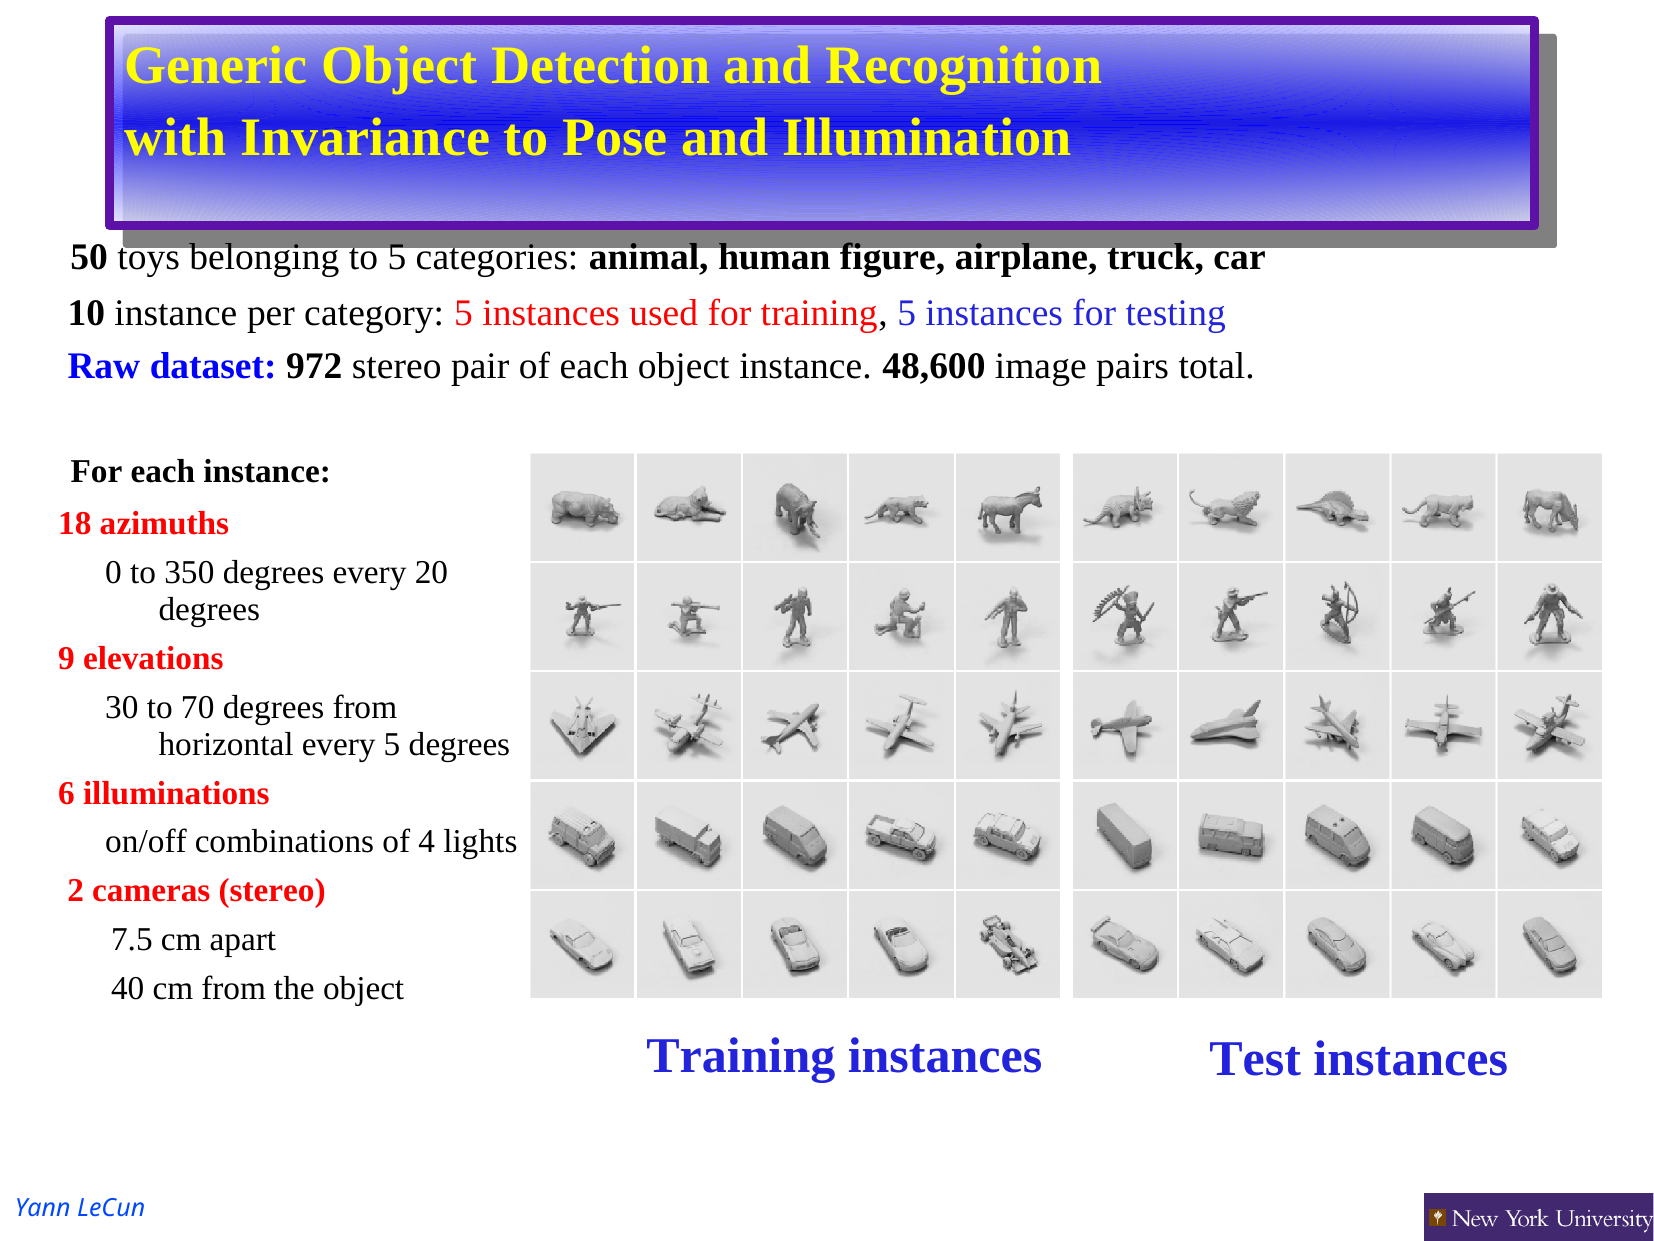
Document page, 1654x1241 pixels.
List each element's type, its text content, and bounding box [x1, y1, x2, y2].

text_box Test instances [1179, 1001, 1538, 1137]
text_box 50 toys belonging to 5 categories: animal, human figure, airplane, truck, car 10 instance per category: 5 instances used for training, 5 instances for testing Raw dataset: 972 stereo pair of each object instance. 48,600 image pairs total. [57, 224, 1576, 444]
picture [1424, 1193, 1654, 1241]
text_box For each instance: 18 azimuths 0 to 350 degrees every 20 degrees 9 elevations 30 to 70 degrees from horizontal every 5 degrees 6 illuminations on/off combinations of 4 lights 2 cameras (stereo) 7.5 cm apart 40 cm from the object [58, 437, 530, 1185]
text_box Training instances [617, 998, 1073, 1133]
text_box Generic Object Detection and Recognition with Invariance to Pose and Illumination [109, 20, 1535, 224]
picture [528, 451, 1606, 1004]
